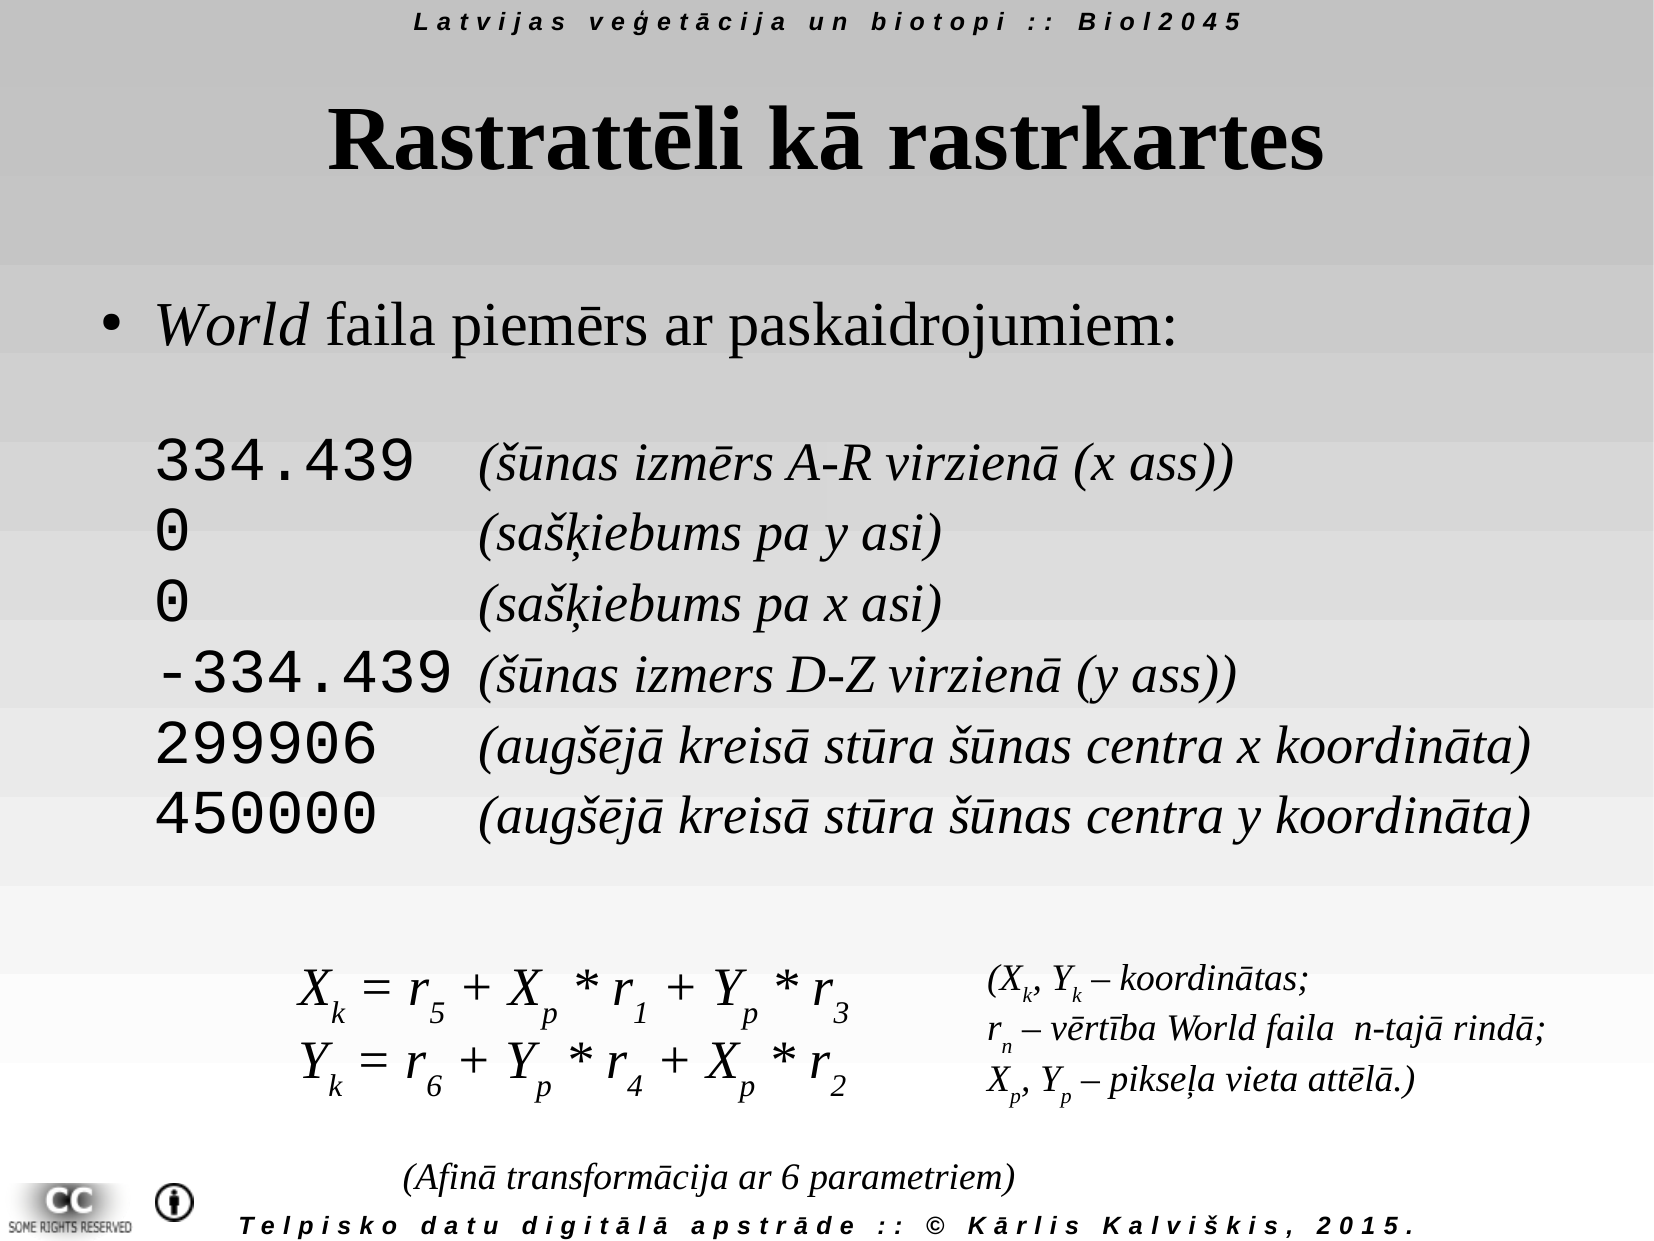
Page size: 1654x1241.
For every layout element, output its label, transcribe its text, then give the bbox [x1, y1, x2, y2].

text_box (Afinā transformācija ar 6 parametriem) [387, 1148, 1031, 1205]
title Rastrattēli kā rastrkartes [29, 43, 1625, 234]
text_box Xk = r5 + Xp * r1 + Yp * r3 Yk = r6 + Yp * r4 + Xp * r2 [283, 949, 875, 1111]
text_box (Xk, Yk – koordinātas; rn – vērtība World faila n-tajā rindā; Xp, Yp – pikseļa vieta attēlā.) [972, 949, 1562, 1116]
list World faila piemērs ar paskaidrojumiem: 334.439 (šūnas izmērs A-R virzienā (x ass)) 0 (sašķiebums pa y asi) 0 (sašķiebums pa x asi) -334.439 (šūnas izmers D-Z virzienā (y ass)) 299906 (augšējā kreisā stūra šūnas centra x koordināta) 450000 (augšējā kreisā stūra šūnas centra y koordināta) [82, 289, 1571, 1098]
picture [0, 0, 1654, 1241]
